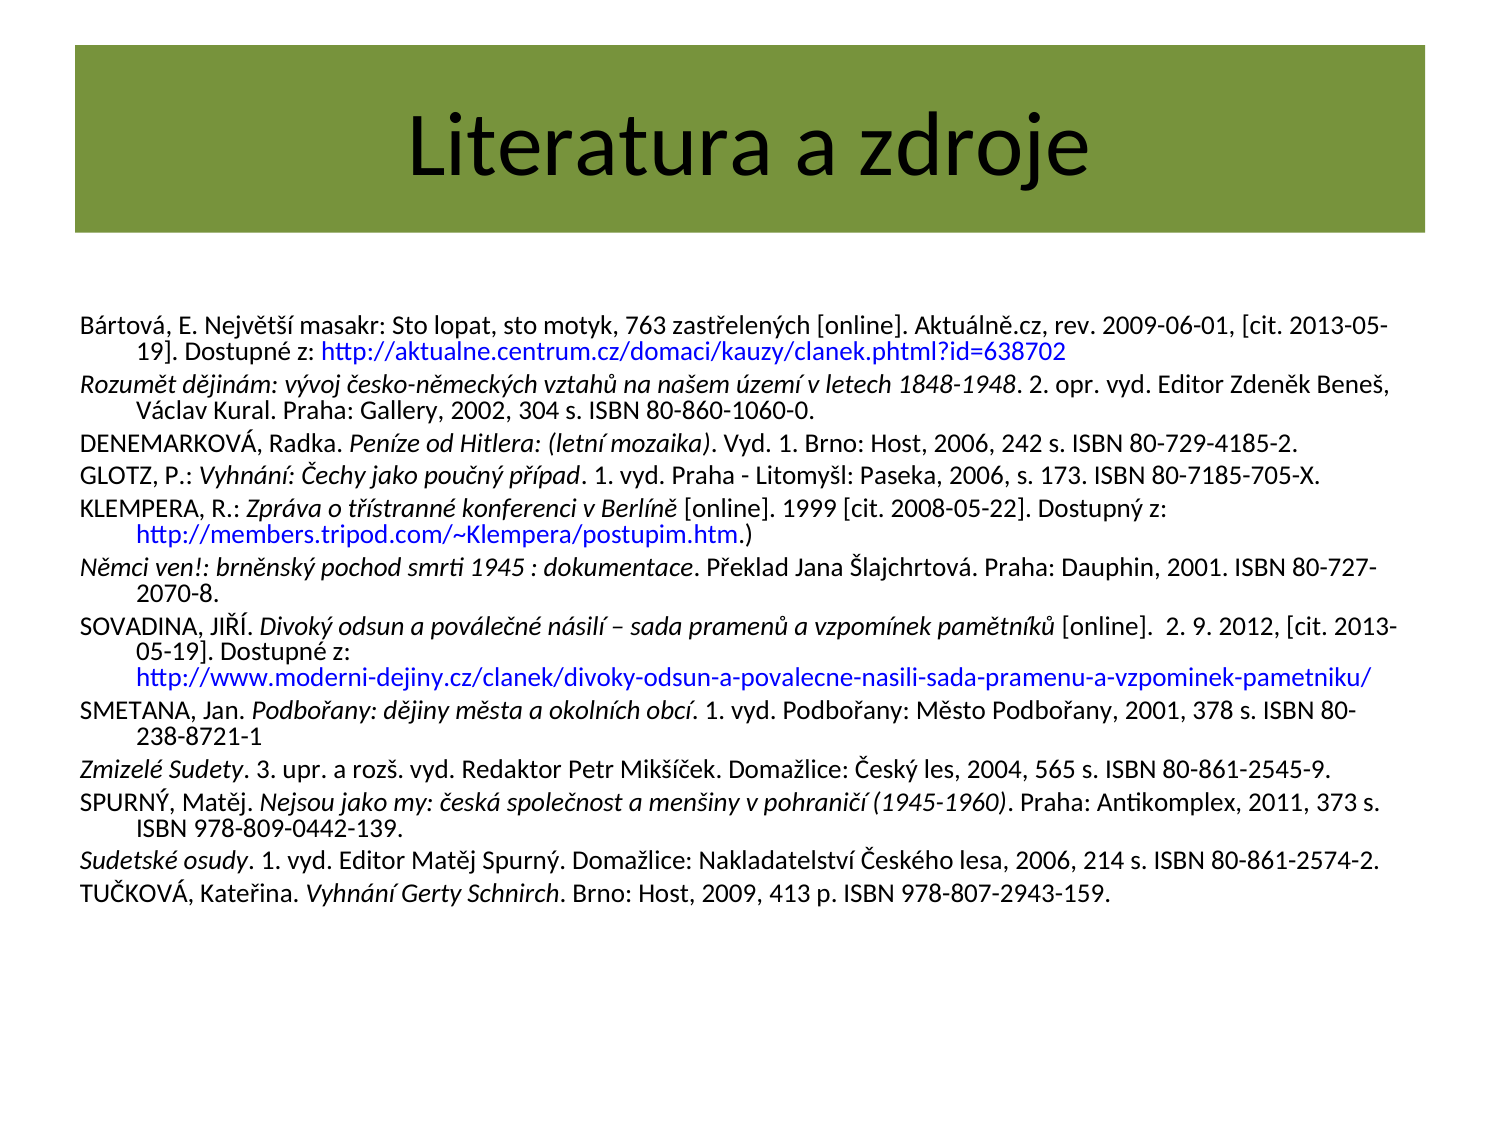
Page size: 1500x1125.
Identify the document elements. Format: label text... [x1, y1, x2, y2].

list Bártová, E. Největší masakr: Sto lopat, sto motyk, 763 zastřelených [online]. Aktuálně.cz, rev. 2009-06-01, [cit. 2013-05-19]. Dostupné z: http://aktualne.centrum.cz/domaci/kauzy/clanek.phtml?id=638702 Rozumět dějinám: vývoj česko-německých vztahů na našem území v letech 1848-1948. 2. opr. vyd. Editor Zdeněk Beneš, Václav Kural. Praha: Gallery, 2002, 304 s. ISBN 80-860-1060-0. DENEMARKOVÁ, Radka. Peníze od Hitlera: (letní mozaika). Vyd. 1. Brno: Host, 2006, 242 s. ISBN 80-729-4185-2. GLOTZ, P.: Vyhnání: Čechy jako poučný případ. 1. vyd. Praha - Litomyšl: Paseka, 2006, s. 173. ISBN 80-7185-705-X. KLEMPERA, R.: Zpráva o třístranné konferenci v Berlíně [online]. 1999 [cit. 2008-05-22]. Dostupný z: http://members.tripod.com/~Klempera/postupim.htm.) Němci ven!: brněnský pochod smrti 1945 : dokumentace. Překlad Jana Šlajchrtová. Praha: Dauphin, 2001. ISBN 80-727-2070-8. SOVADINA, JIŘÍ. Divoký odsun a poválečné násilí – sada pramenů a vzpomínek pamětníků [online]. 2. 9. 2012, [cit. 2013-05-19]. Dostupné z: http://www.moderni-dejiny.cz/clanek/divoky-odsun-a-povalecne-nasili-sada-pramenu-a-vzpominek-pametniku/ SMETANA, Jan. Podbořany: dějiny města a okolních obcí. 1. vyd. Podbořany: Město Podbořany, 2001, 378 s. ISBN 80-238-8721-1 Zmizelé Sudety. 3. upr. a rozš. vyd. Redaktor Petr Mikšíček. Domažlice: Český les, 2004, 565 s. ISBN 80-861-2545-9. SPURNÝ, Matěj. Nejsou jako my: česká společnost a menšiny v pohraničí (1945-1960). Praha: Antikomplex, 2011, 373 s. ISBN 978-809-0442-139. Sudetské osudy. 1. vyd. Editor Matěj Spurný. Domažlice: Nakladatelství Českého lesa, 2006, 214 s. ISBN 80-861-2574-2. TUČKOVÁ, Kateřina. Vyhnání Gerty Schnirch. Brno: Host, 2009, 413 p. ISBN 978-807-2943-159. [64, 267, 1415, 1010]
title Literatura a zdroje [75, 45, 1426, 233]
